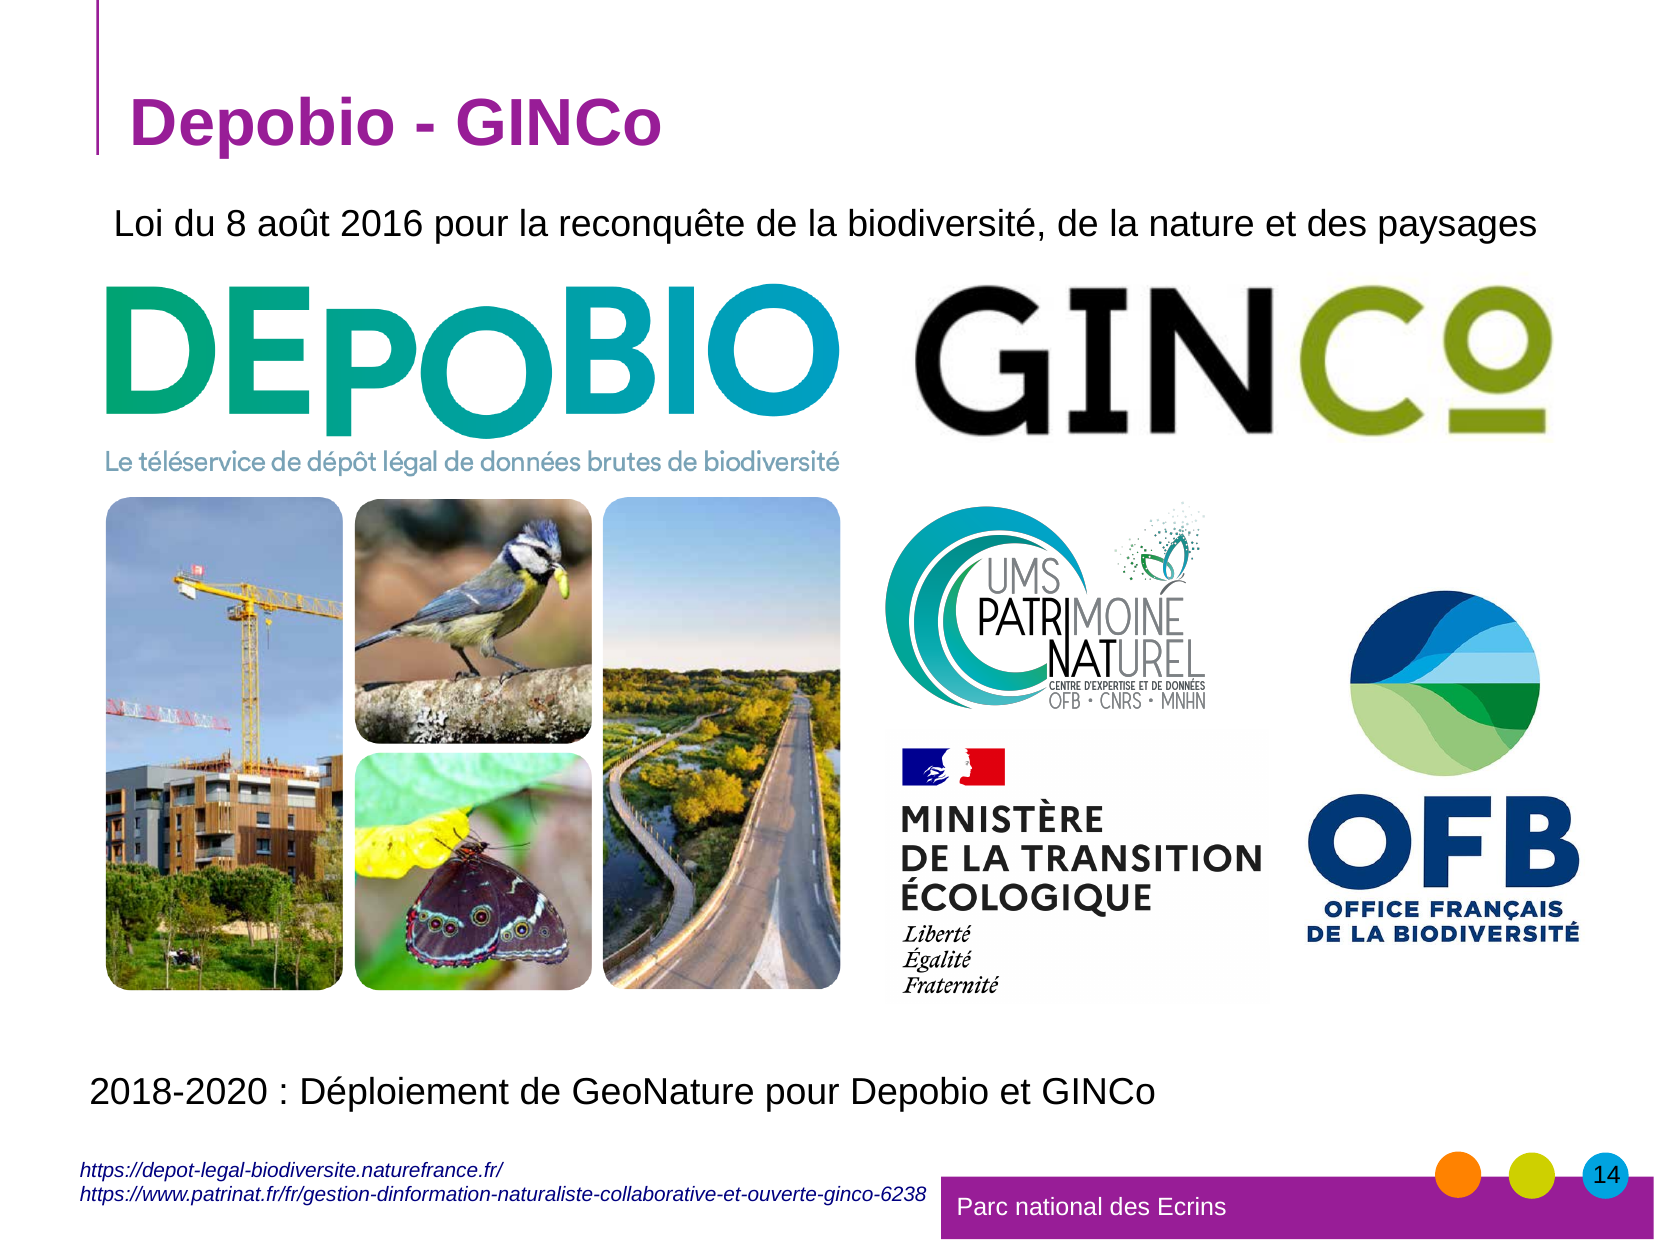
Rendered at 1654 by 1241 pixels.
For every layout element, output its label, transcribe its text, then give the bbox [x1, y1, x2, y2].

picture [88, 275, 857, 1004]
picture [885, 587, 1625, 1004]
text_box 2018-2020 : Déploiement de GeoNature pour Depobio et GINCo [74, 1062, 1241, 1128]
title Depobio - GINCo [129, 11, 1619, 160]
picture [885, 501, 1205, 709]
text_box Loi du 8 août 2016 pour la reconquête de la biodiversité, de la nature et des paysages [98, 194, 1554, 252]
picture [885, 265, 1565, 443]
text_box https://depot-legal-biodiversite.naturefrance.fr/ https://www.patrinat.fr/fr/gestion-dinformation-naturaliste-collaborative-et-ouverte-ginco-6238 [64, 1151, 948, 1213]
